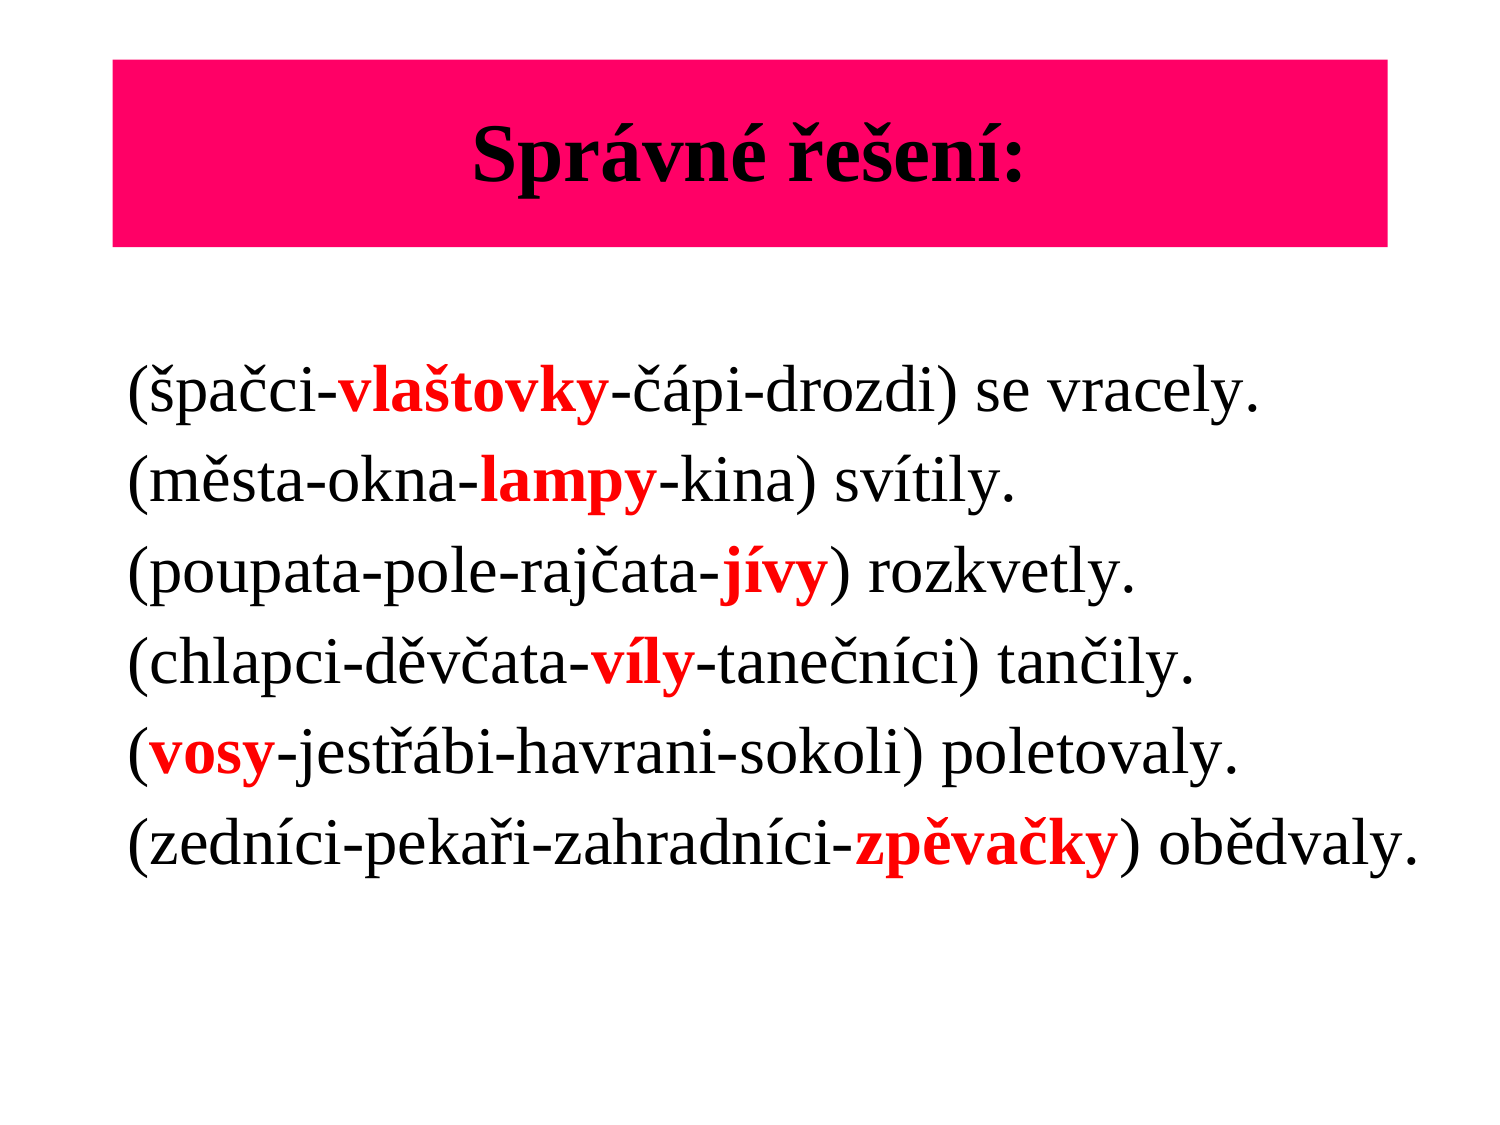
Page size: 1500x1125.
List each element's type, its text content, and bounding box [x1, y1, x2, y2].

title Správné řešení: [112, 59, 1388, 248]
list (špačci-vlaštovky-čápi-drozdi) se vracely. (města-okna-lampy-kina) svítily. (poupata-pole-rajčata-jívy) rozkvetly. (chlapci-děvčata-víly-tanečníci) tančily. (vosy-jestřábi-havrani-sokoli) poletovaly. (zedníci-pekaři-zahradníci-zpěvačky) obědvaly. [112, 343, 1457, 1036]
